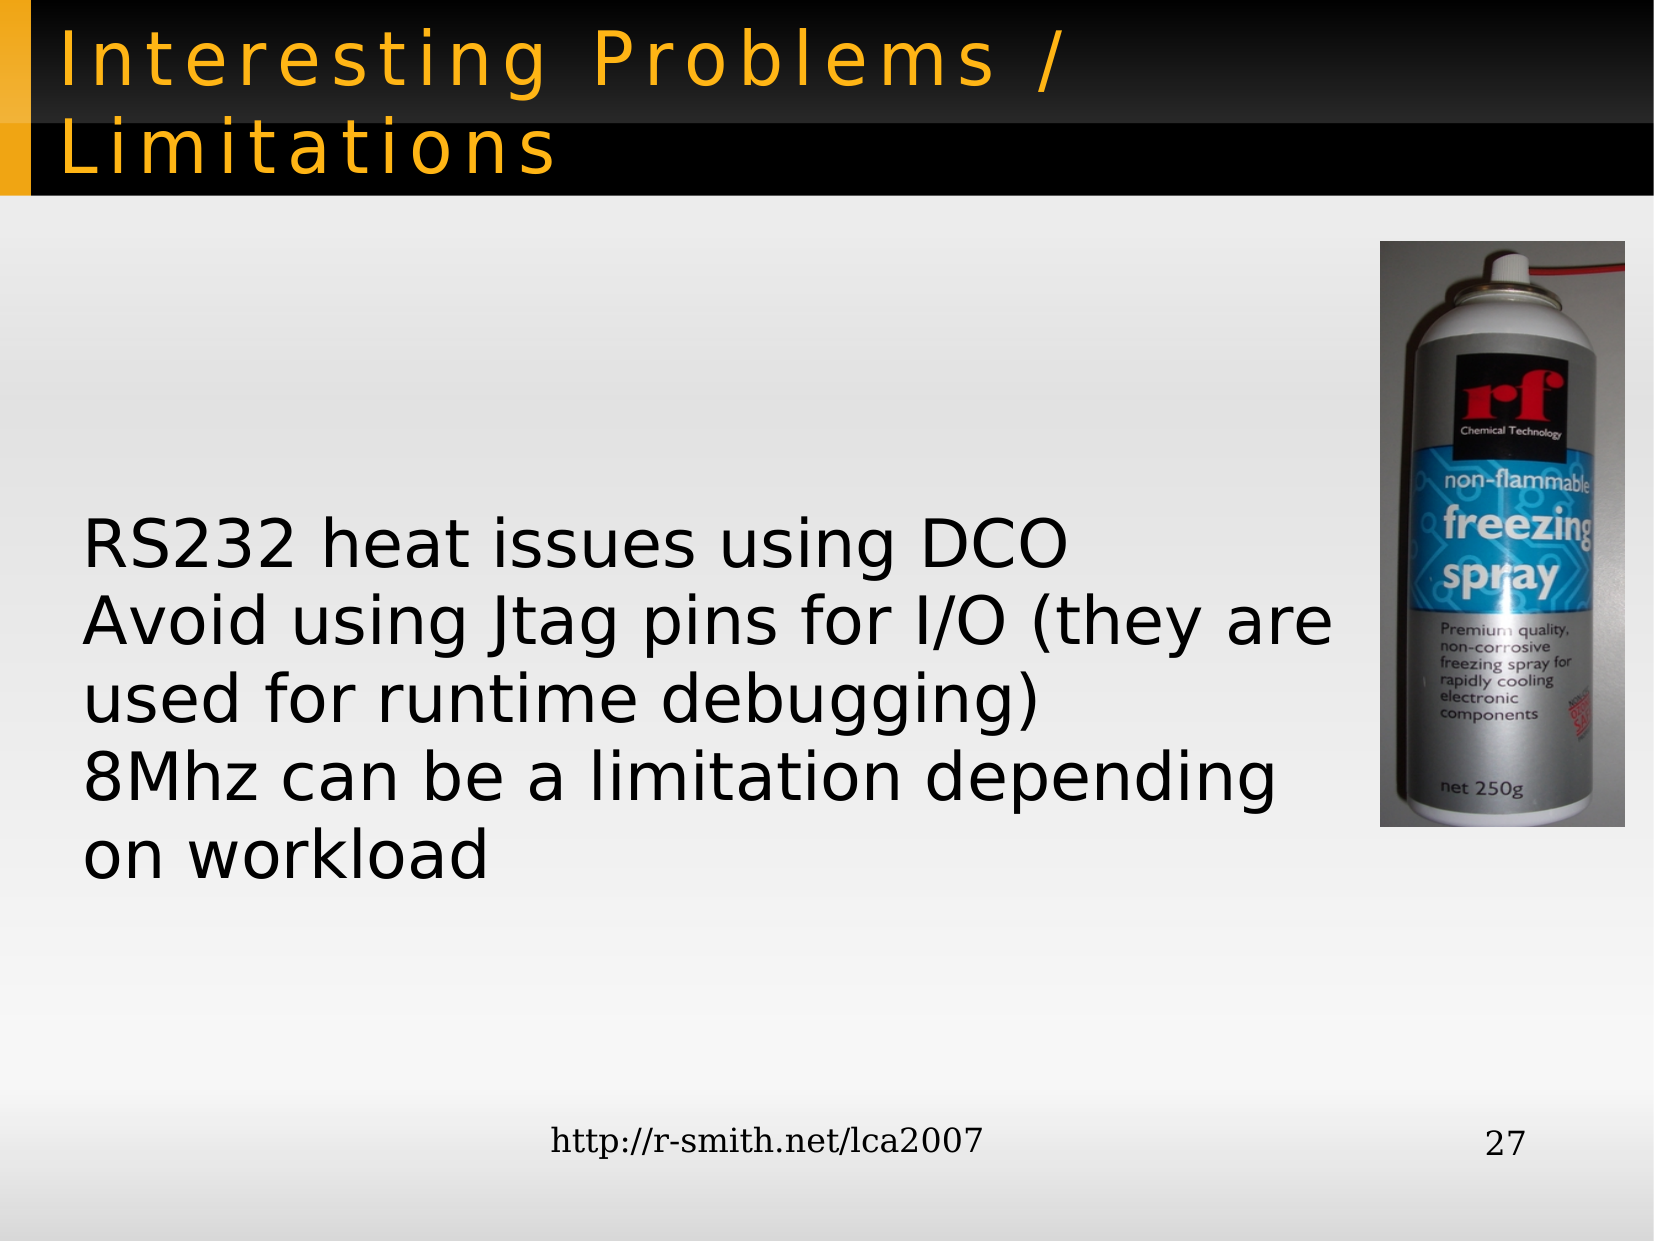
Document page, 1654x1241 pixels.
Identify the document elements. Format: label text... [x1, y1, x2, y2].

subtitle RS232 heat issues using DCO Avoid using Jtag pins for I/O (they are used for runtime debugging) 8Mhz can be a limitation depending on workload [82, 290, 1359, 1109]
title Interesting Problems / Limitations [59, 16, 1270, 191]
picture [0, 0, 1654, 1241]
